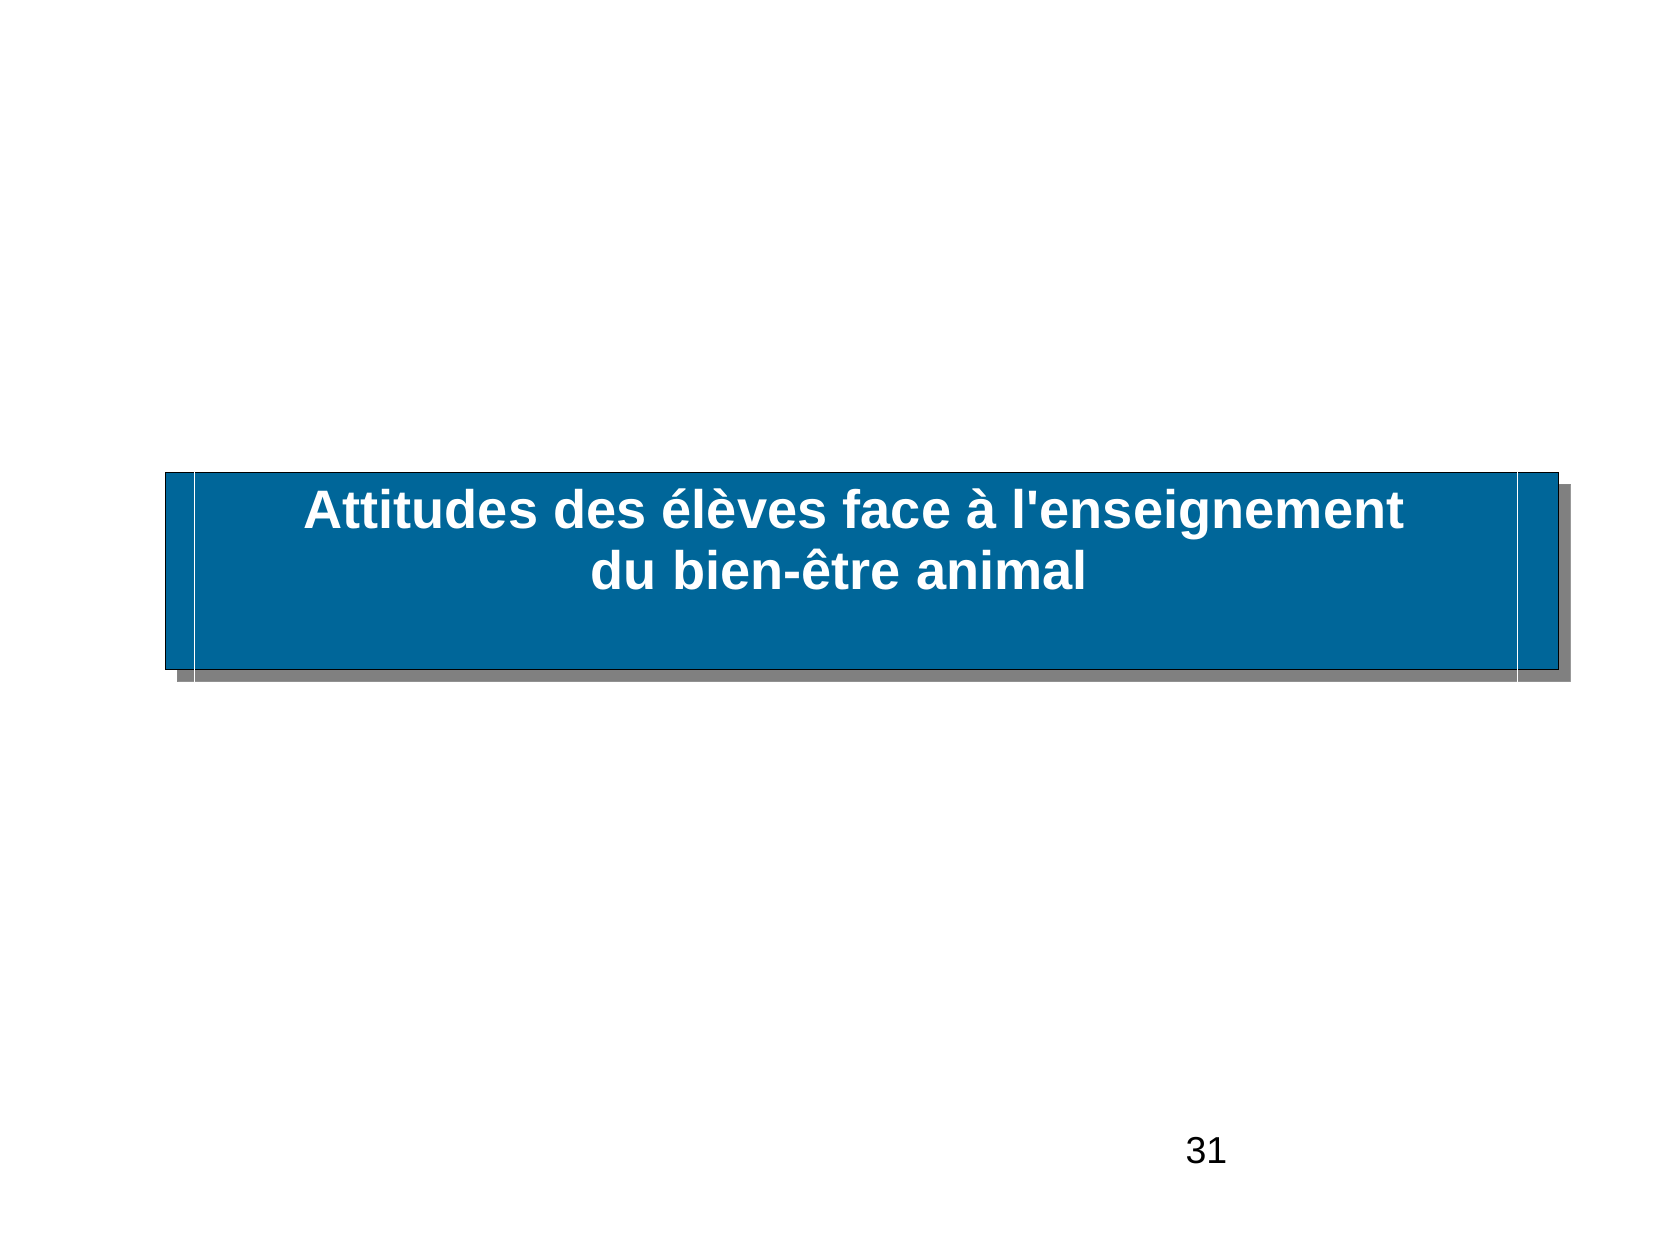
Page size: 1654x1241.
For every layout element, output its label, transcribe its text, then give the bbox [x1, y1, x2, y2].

text_box Attitudes des élèves face à l'enseignement du bien-être animal [165, 472, 194, 670]
text_box Attitudes des élèves face à l'enseignement du bien-être animal [1518, 472, 1559, 670]
text_box Attitudes des élèves face à l'enseignement du bien-être animal [195, 472, 1517, 670]
